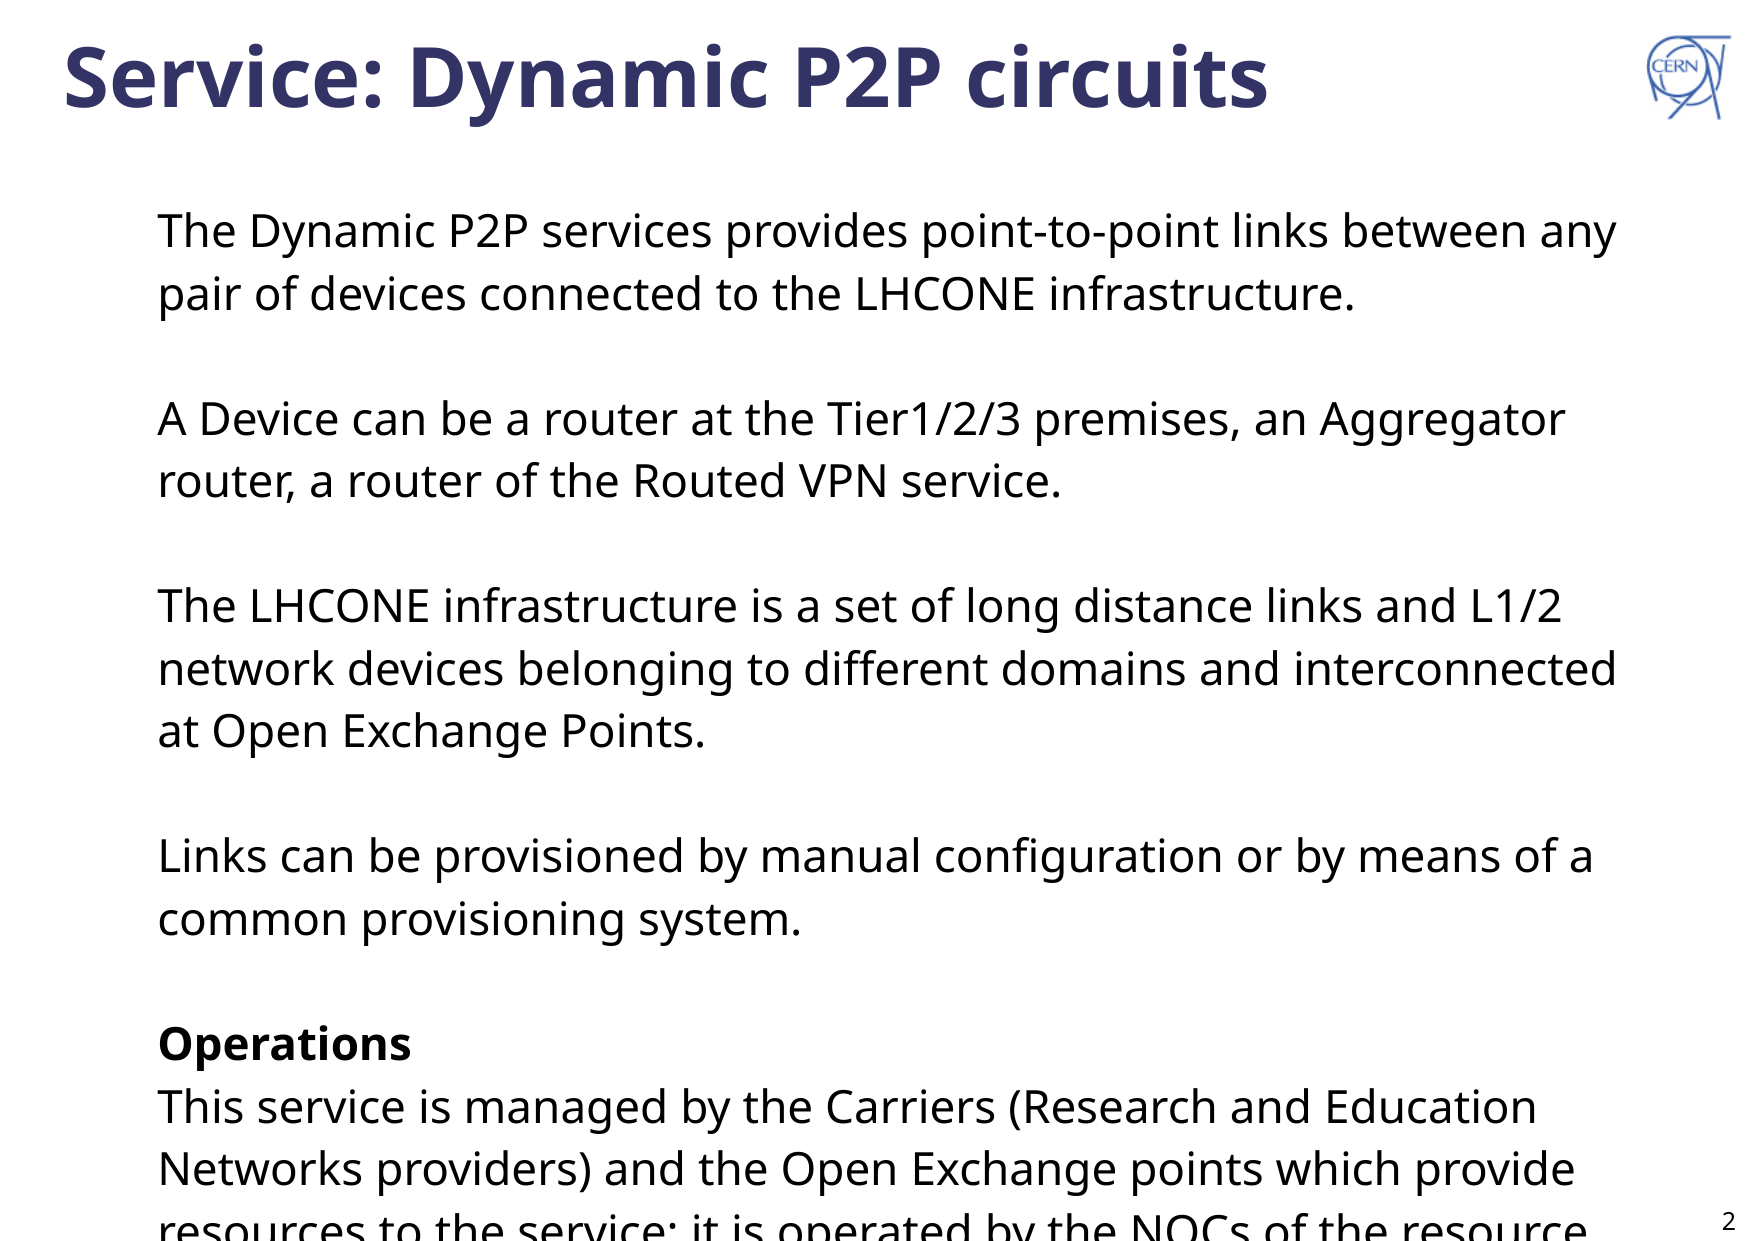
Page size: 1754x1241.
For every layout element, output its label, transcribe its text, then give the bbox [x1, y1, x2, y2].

picture [1646, 34, 1732, 120]
title Service: Dynamic P2P circuits [63, 0, 1621, 166]
text_box The Dynamic P2P services provides point-to-point links between any pair of devices connected to the LHCONE infrastructure. A Device can be a router at the Tier1/2/3 premises, an Aggregator router, a router of the Routed VPN service. The LHCONE infrastructure is a set of long distance links and L1/2 network devices belonging to different domains and interconnected at Open Exchange Points. Links can be provisioned by manual configuration or by means of a common provisioning system. Operations This service is managed by the Carriers (Research and Education Networks providers) and the Open Exchange points which provide resources to the service; it is operated by the NOCs of the resource providers. [142, 191, 1654, 1241]
